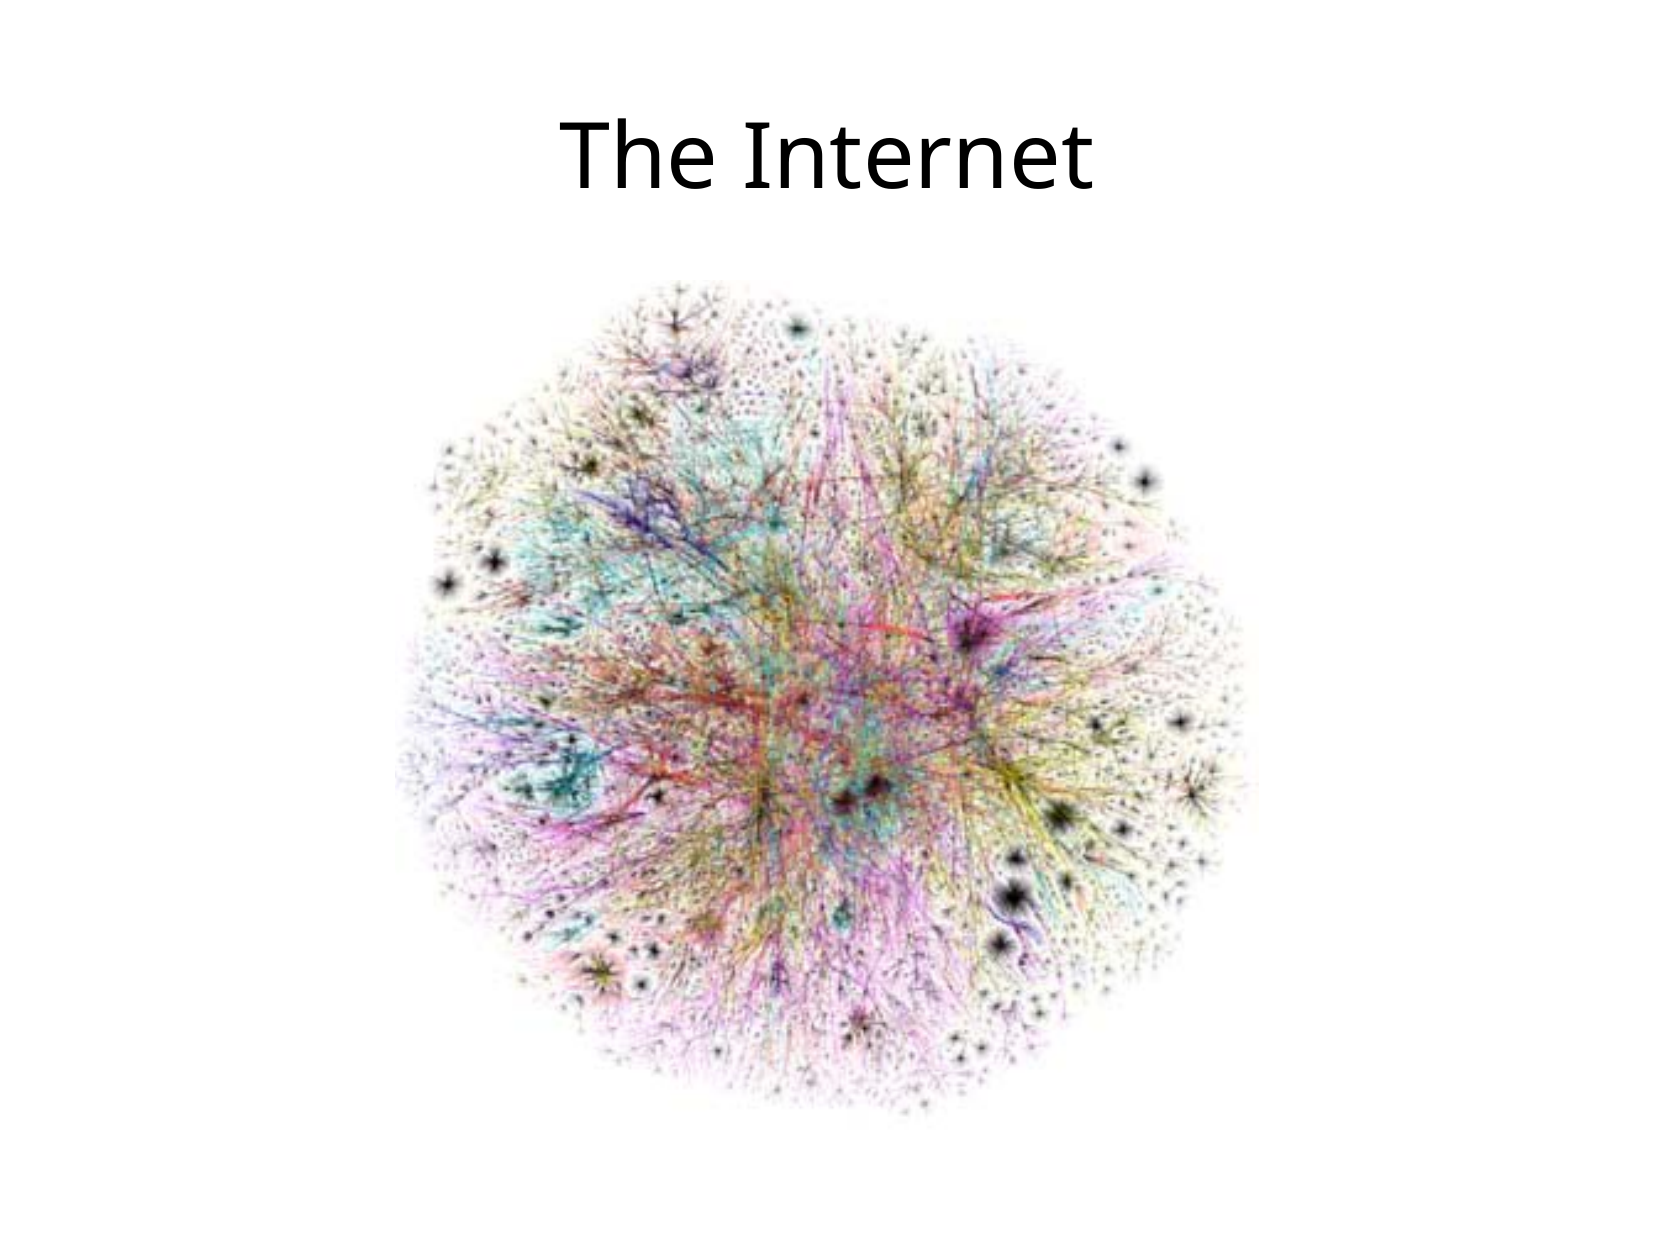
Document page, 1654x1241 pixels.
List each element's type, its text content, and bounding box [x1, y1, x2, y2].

title The Internet [82, 49, 1571, 257]
picture [395, 280, 1259, 1144]
